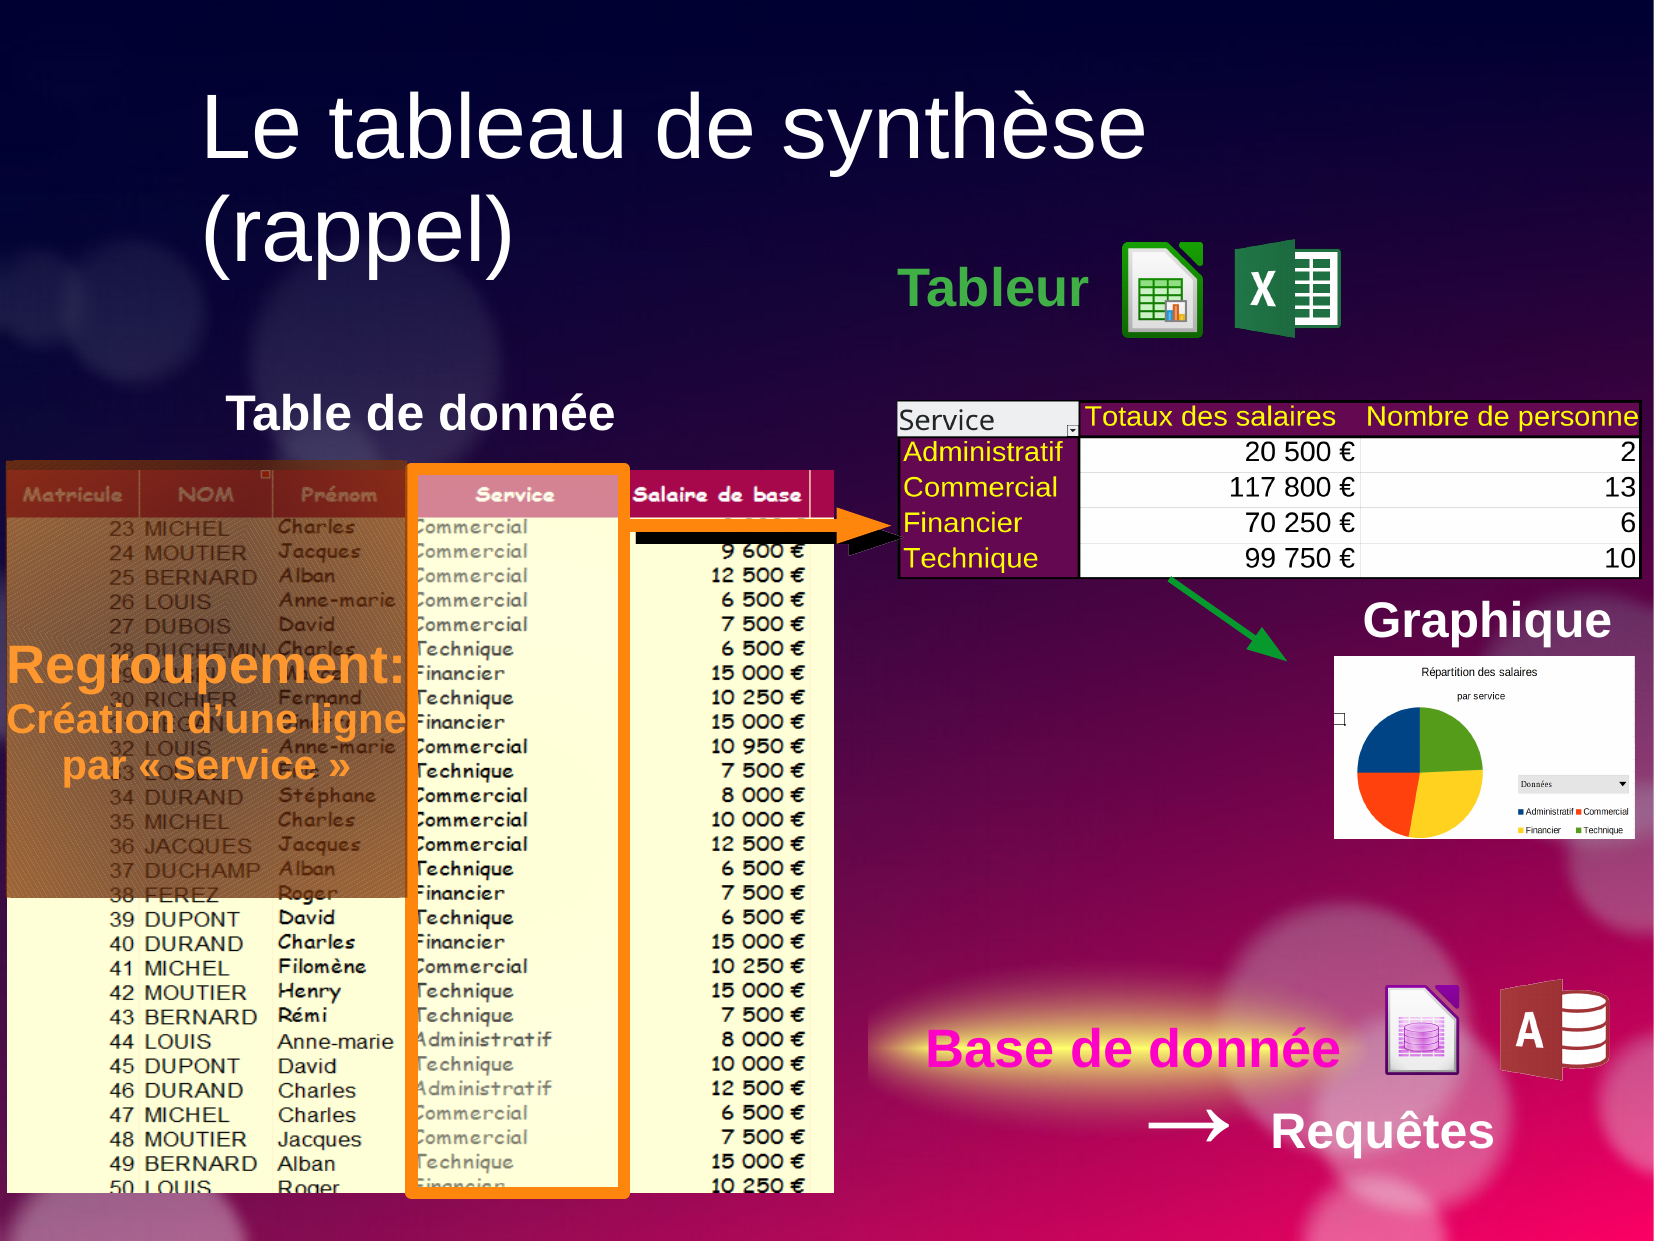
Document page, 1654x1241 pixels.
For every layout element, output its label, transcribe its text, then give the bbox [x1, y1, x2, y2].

text_box Graphique [1372, 584, 1603, 657]
title Regroupement: Création d’une ligne par « service » [5, 460, 408, 898]
text_box [411, 469, 625, 1193]
picture [1122, 242, 1203, 338]
text_box → Requêtes [1062, 1039, 1554, 1165]
title Le tableau de synthèse (rappel) [200, 76, 1430, 282]
picture [0, 0, 1654, 1241]
picture [1222, 224, 1353, 353]
text_box Table de donnée [154, 342, 687, 484]
title Tableur [897, 183, 1654, 391]
title Base de donnée [868, 956, 1400, 1141]
